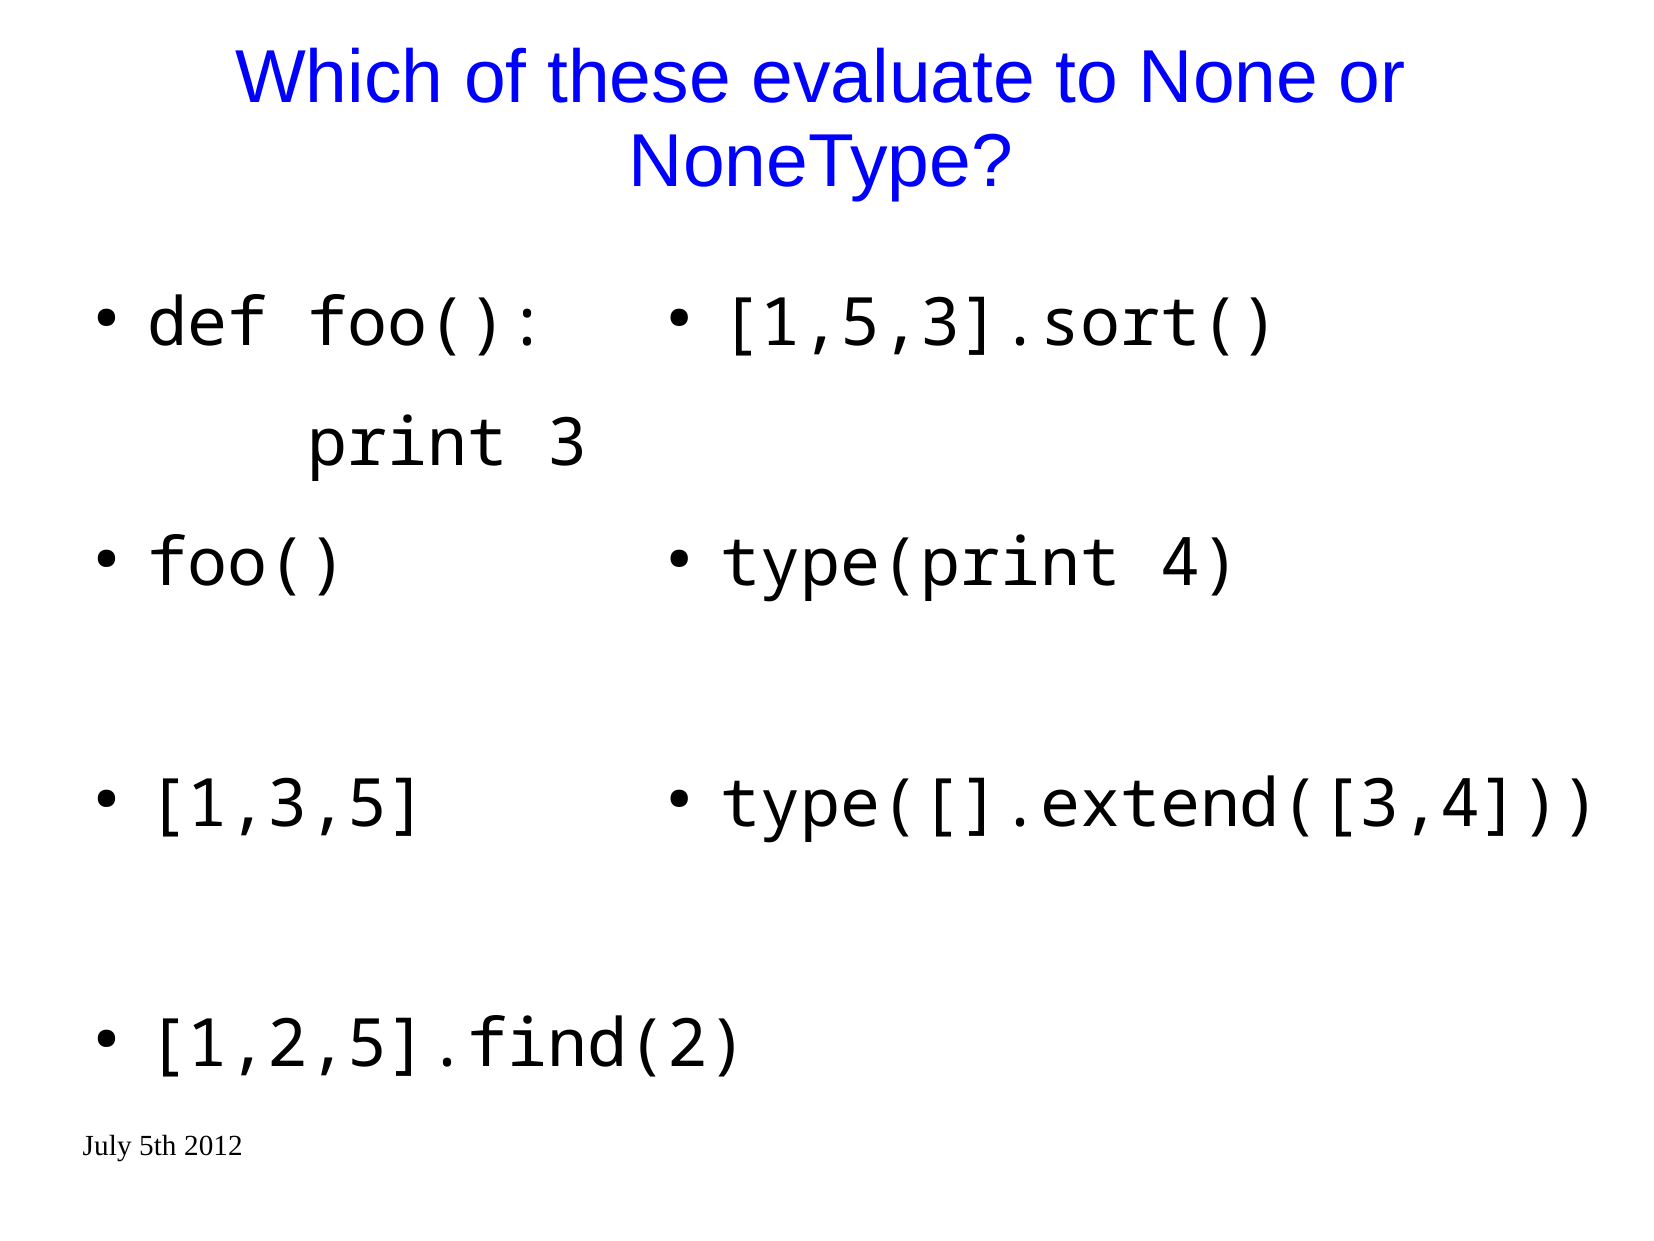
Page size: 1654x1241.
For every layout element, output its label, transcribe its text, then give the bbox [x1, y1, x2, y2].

list def foo(): print 3 foo() [1,3,5] [1,2,5].find(2) [76, 274, 649, 1093]
title Which of these evaluate to None or NoneType? [76, 33, 1565, 202]
list [1,5,3].sort() type(print 4) type([].extend([3,4])) [649, 274, 1625, 1093]
